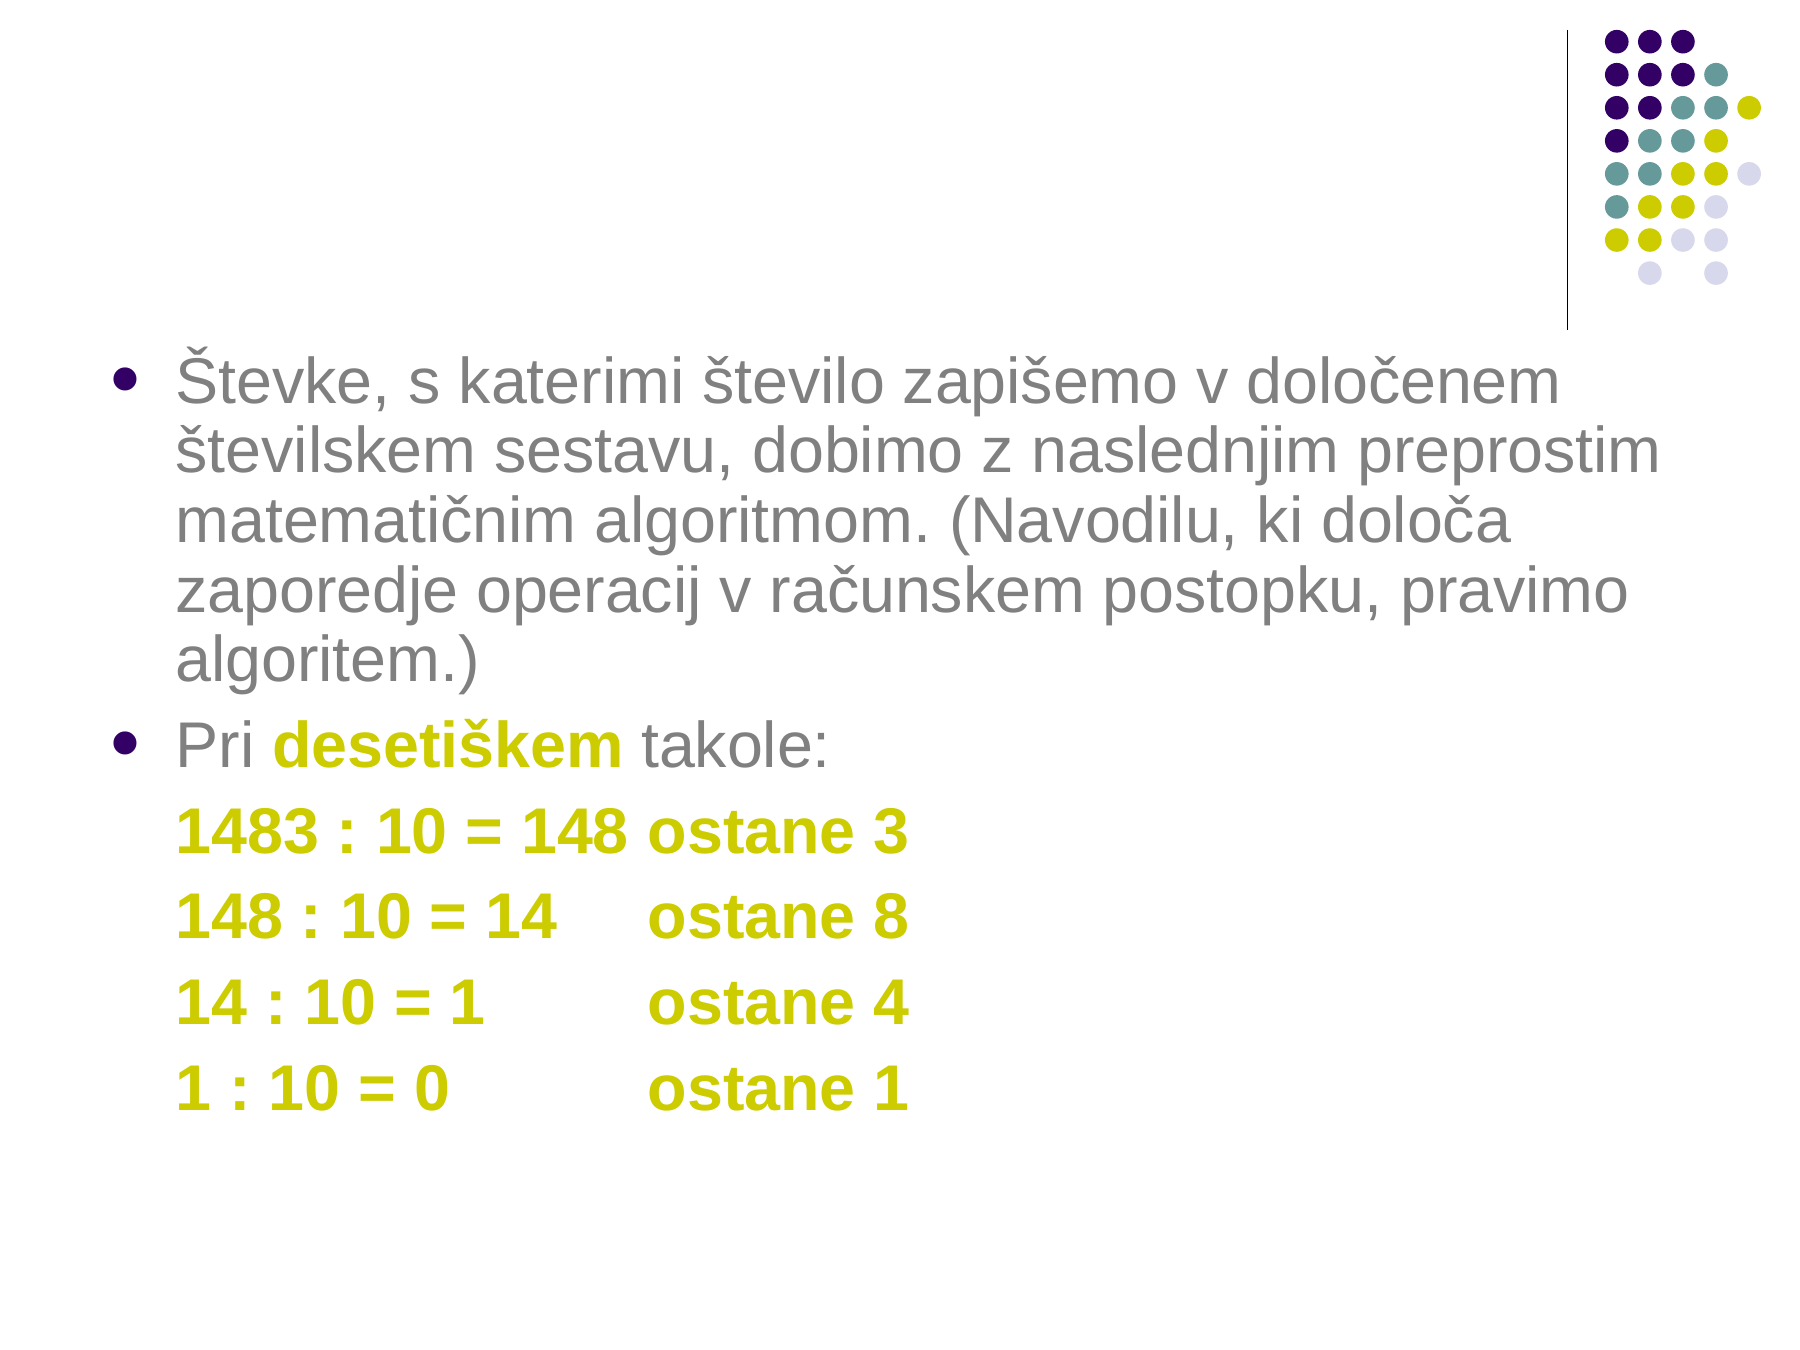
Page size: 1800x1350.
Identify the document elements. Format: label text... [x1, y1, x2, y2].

list Števke, s katerimi število zapišemo v določenem številskem sestavu, dobimo z naslednjim preprostim matematičnim algoritmom. (Navodilu, ki določa zaporedje operacij v računskem postopku, pravimo algoritem.) Pri desetiškem takole: 1483 : 10 = 148 ostane 3 148 : 10 = 14 ostane 8 14 : 10 = 1 ostane 4 1 : 10 = 0 ostane 1 [90, 338, 1710, 1207]
